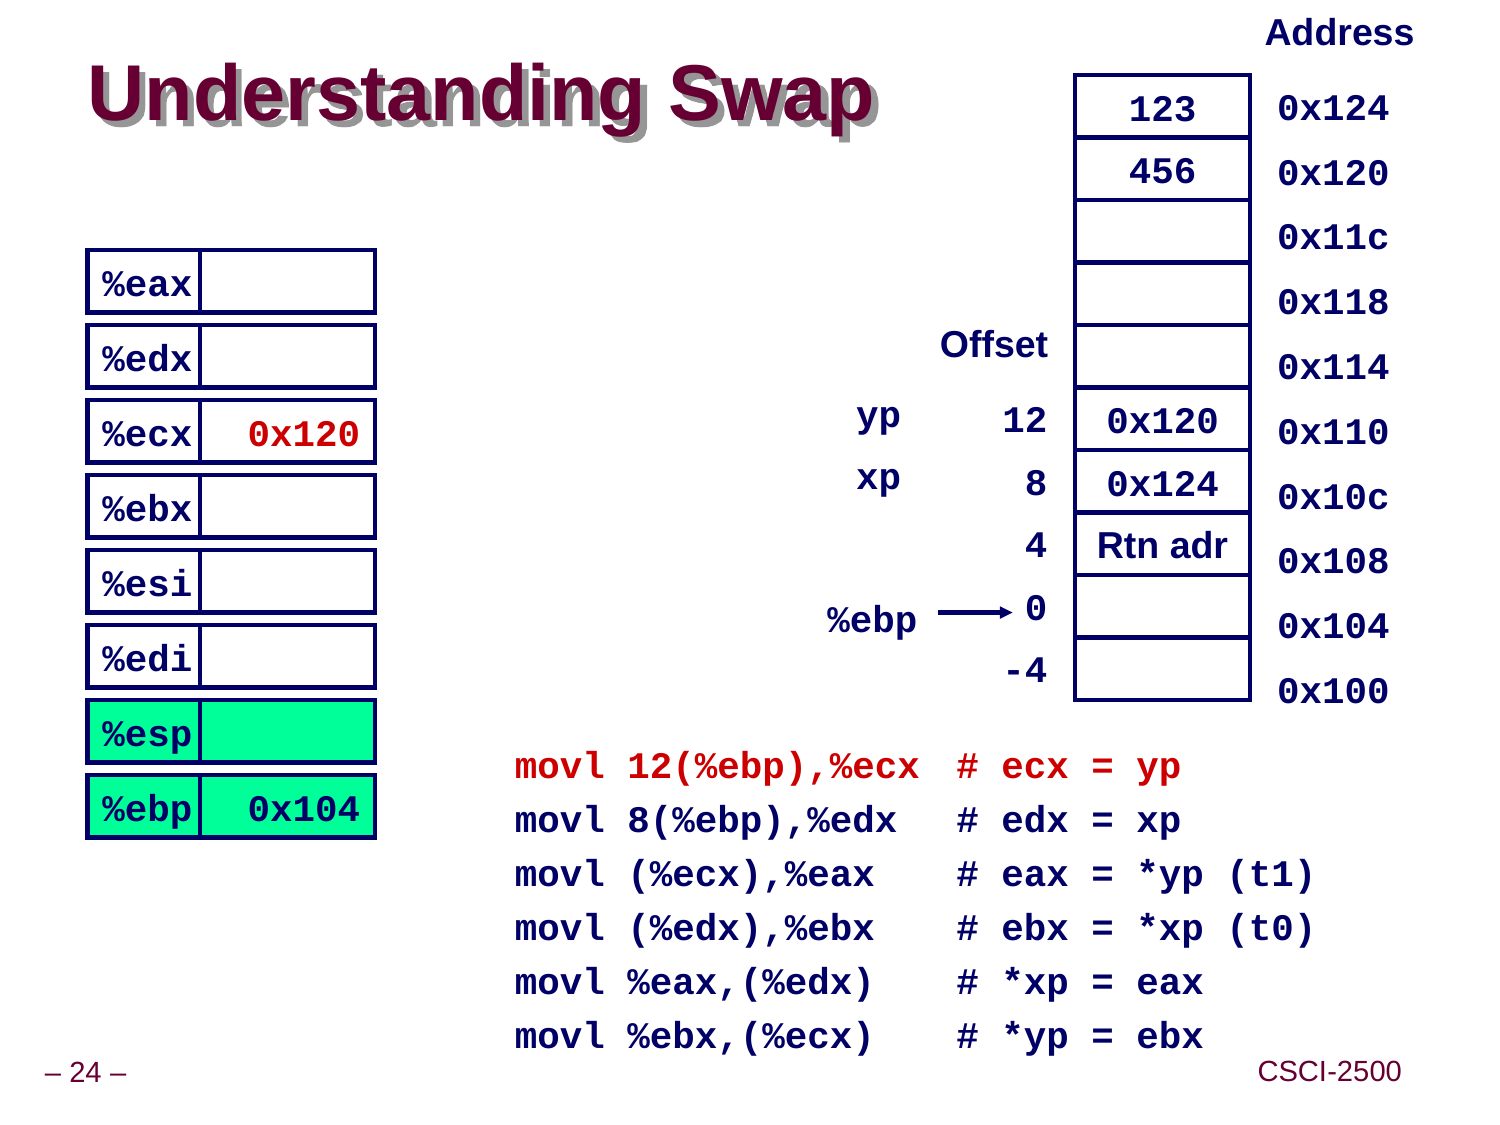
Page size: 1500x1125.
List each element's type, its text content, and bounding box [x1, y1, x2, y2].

text_box movl 12(%ebp),%ecx # ecx = yp movl 8(%ebp),%edx # edx = xp movl (%ecx),%eax # eax = *yp (t1) movl (%edx),%ebx # ebx = *xp (t0) movl %eax,(%edx) # *xp = eax movl %ebx,(%ecx) # *yp = ebx [425, 724, 1401, 1064]
text_box %eax [87, 249, 199, 313]
text_box 0x110 [1262, 399, 1463, 460]
text_box xp [824, 450, 933, 506]
text_box %ebp [87, 774, 199, 838]
text_box [199, 624, 375, 688]
text_box 0x124 [1262, 74, 1463, 136]
text_box 0x118 [1262, 269, 1463, 330]
text_box %esi [87, 549, 199, 613]
text_box 12 [987, 387, 1085, 448]
text_box 0x114 [1262, 334, 1463, 395]
text_box 0x120 [1074, 388, 1251, 450]
text_box 0x104 [1262, 593, 1463, 655]
text_box 456 [1074, 137, 1251, 200]
text_box 0x10c [1262, 463, 1463, 525]
text_box %edx [87, 324, 199, 388]
text_box Address [1249, 0, 1430, 61]
text_box 0x120 [199, 399, 375, 463]
text_box [1074, 575, 1251, 700]
text_box yp [824, 387, 933, 444]
text_box [1074, 200, 1251, 388]
text_box 0 [987, 574, 1085, 636]
text_box %ecx [87, 399, 199, 463]
text_box [199, 249, 375, 313]
text_box %esp [87, 699, 199, 763]
text_box 8 [987, 449, 1085, 511]
text_box %edi [87, 624, 199, 688]
text_box 0x11c [1262, 204, 1463, 266]
text_box 0x124 [1074, 450, 1251, 512]
text_box %ebp [812, 587, 933, 648]
text_box 0x100 [1262, 658, 1463, 719]
text_box 0x108 [1262, 528, 1463, 590]
title Understanding Swap [87, 45, 1134, 149]
text_box [199, 474, 375, 538]
text_box Offset [925, 312, 1064, 373]
text_box 0x120 [1262, 139, 1463, 201]
text_box 0x104 [199, 774, 375, 838]
text_box Rtn adr [1074, 512, 1251, 575]
text_box %ebx [87, 474, 199, 538]
text_box [199, 549, 375, 613]
text_box 4 [987, 512, 1085, 573]
text_box [199, 699, 375, 763]
text_box -4 [987, 637, 1085, 698]
text_box 123 [1074, 75, 1251, 137]
text_box [199, 324, 375, 388]
